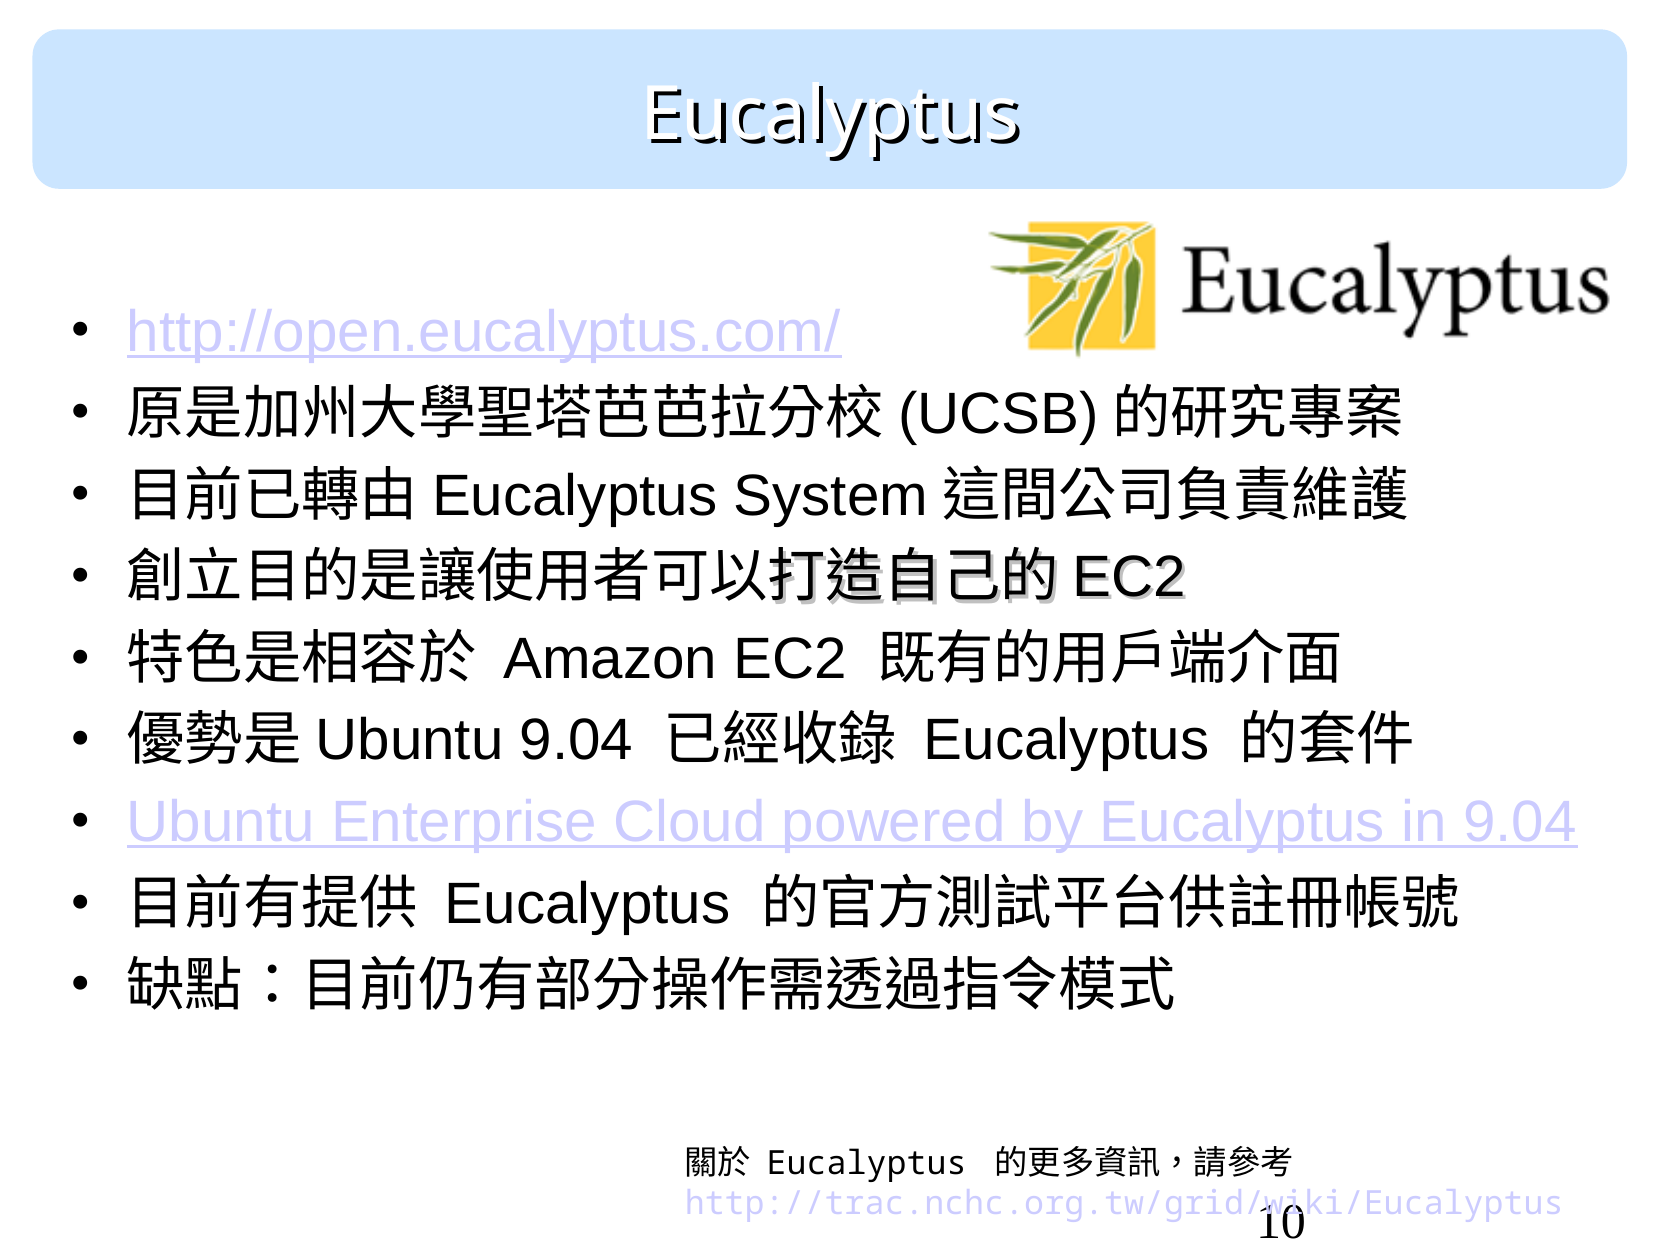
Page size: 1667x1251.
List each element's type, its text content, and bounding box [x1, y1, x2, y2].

text_box http://open.eucalyptus.com/ 原是加州大學聖塔芭芭拉分校(UCSB)的研究專案 目前已轉由Eucalyptus System這間公司負責維護 創立目的是讓使用者可以打造自己的EC2 特色是相容於 Amazon EC2 既有的用戶端介面 優勢是Ubuntu 9.04 已經收錄 Eucalyptus 的套件 Ubuntu Enterprise Cloud powered by Eucalyptus in 9.04 目前有提供 Eucalyptus 的官方測試平台供註冊帳號 缺點：目前仍有部分操作需透過指令模式 [70, 295, 1636, 1098]
text_box Eucalyptus [32, 29, 1628, 189]
text_box 關於 Eucalyptus 的更多資訊，請參考 http://trac.nchc.org.tw/grid/wiki/Eucalyptus [664, 1127, 1642, 1235]
picture [987, 220, 1612, 295]
